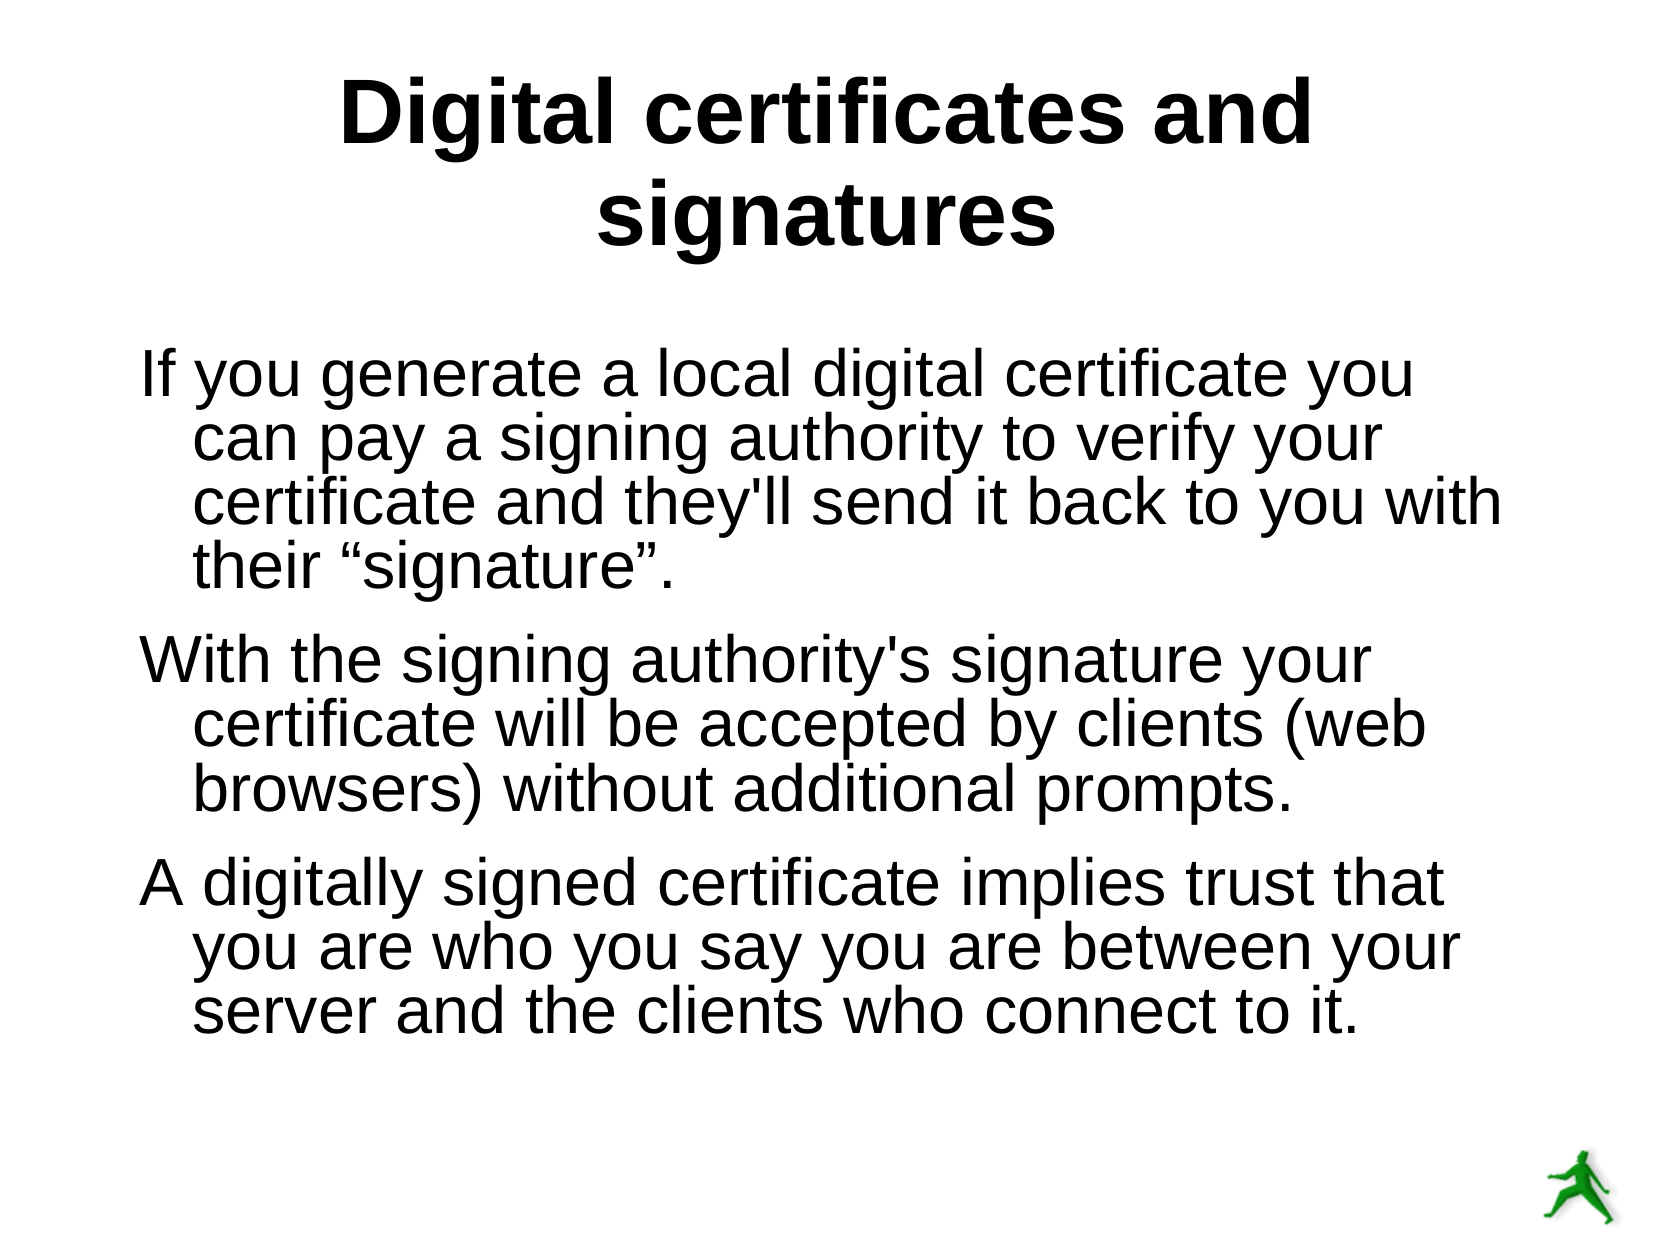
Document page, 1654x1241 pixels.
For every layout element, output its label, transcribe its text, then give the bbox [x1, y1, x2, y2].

picture [1541, 1135, 1634, 1227]
list If you generate a local digital certificate you can pay a signing authority to verify your certificate and they'll send it back to you with their “signature”. With the signing authority's signature your certificate will be accepted by clients (web browsers) without additional prompts. A digitally signed certificate implies trust that you are who you say you are between your server and the clients who connect to it. [121, 344, 1534, 1213]
title Digital certificates and signatures [121, 60, 1534, 266]
